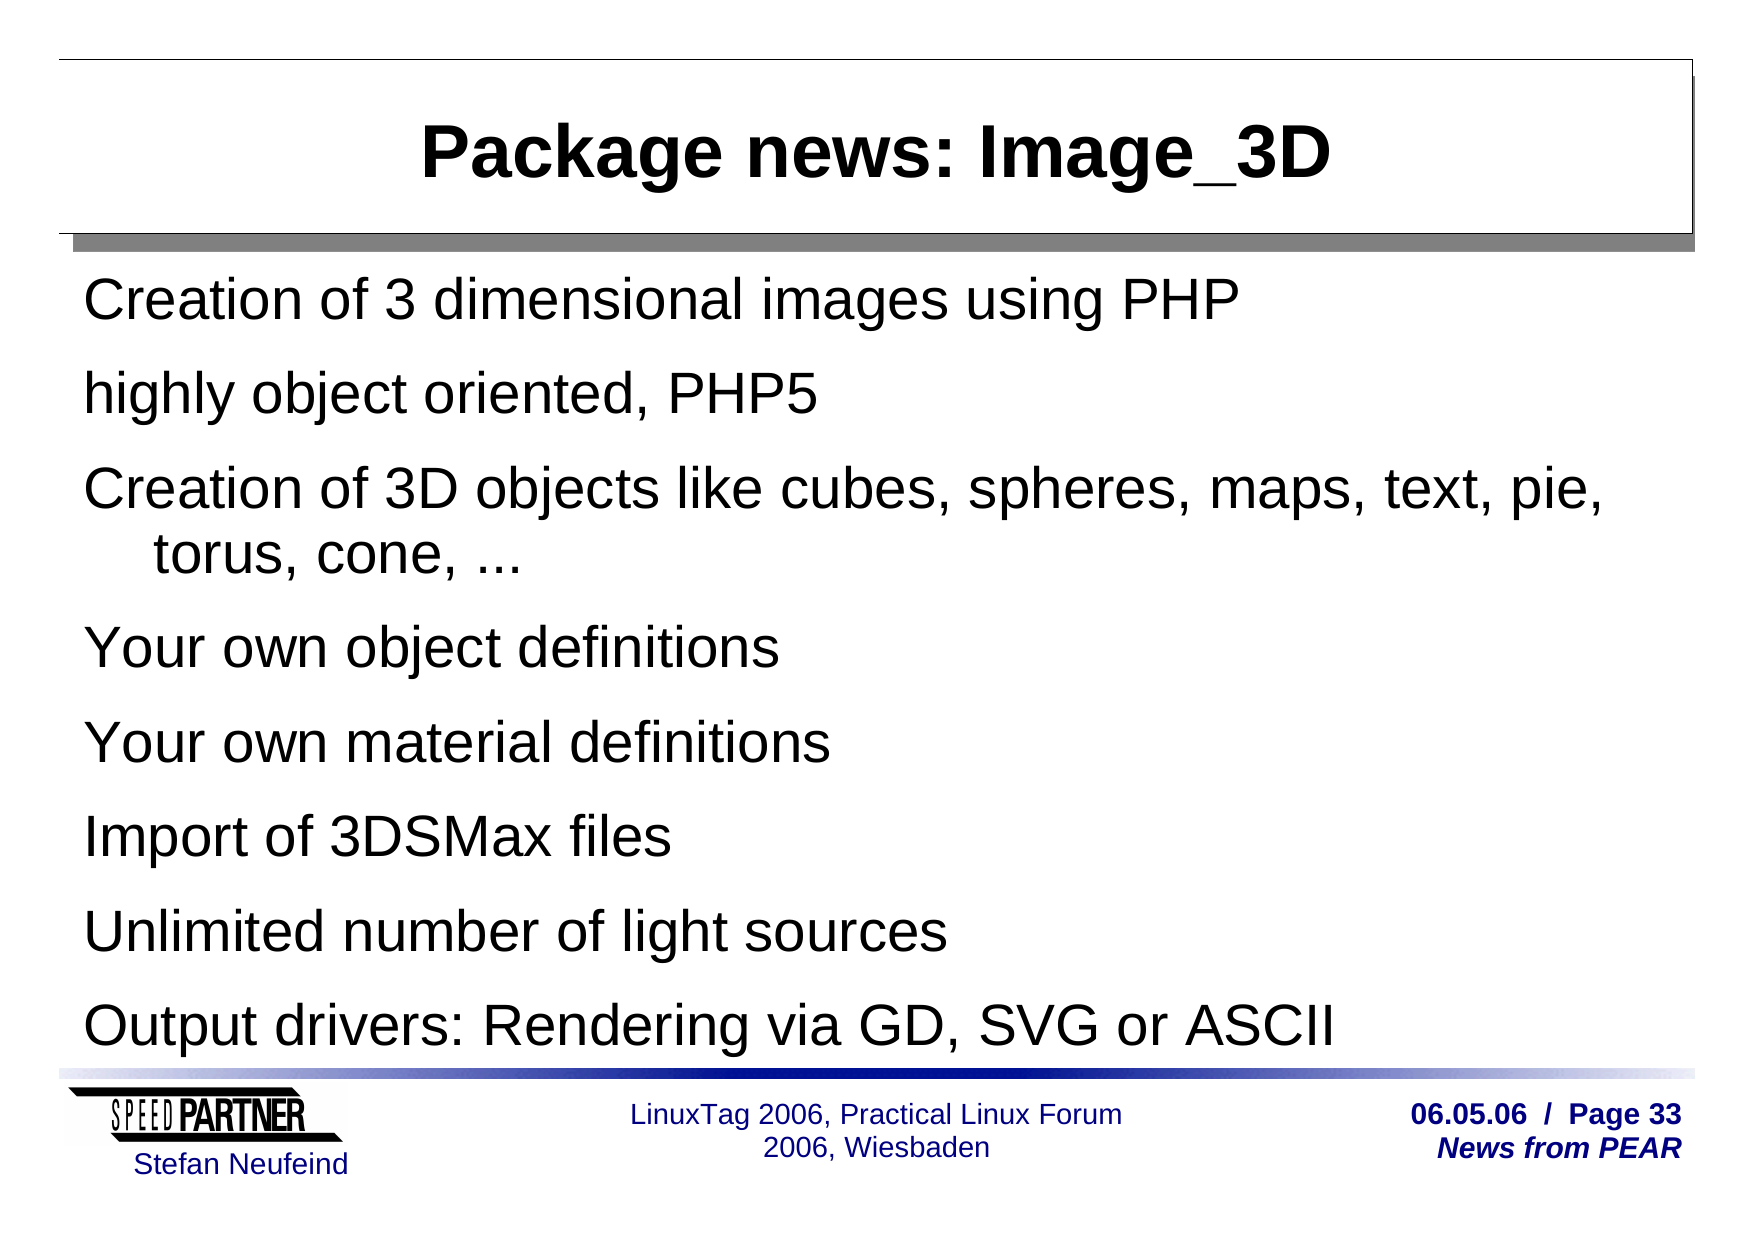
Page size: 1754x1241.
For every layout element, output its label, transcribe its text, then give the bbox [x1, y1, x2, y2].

picture [59, 1068, 1695, 1079]
list Creation of 3 dimensional images using PHP highly object oriented, PHP5 Creation of 3D objects like cubes, spheres, maps, text, pie, torus, cone, ... Your own object definitions Your own material definitions Import of 3DSMax files Unlimited number of light sources Output drivers: Rendering via GD, SVG or ASCII [71, 266, 1695, 1057]
picture [64, 1082, 348, 1146]
title Package news: Image_3D [59, 59, 1695, 244]
